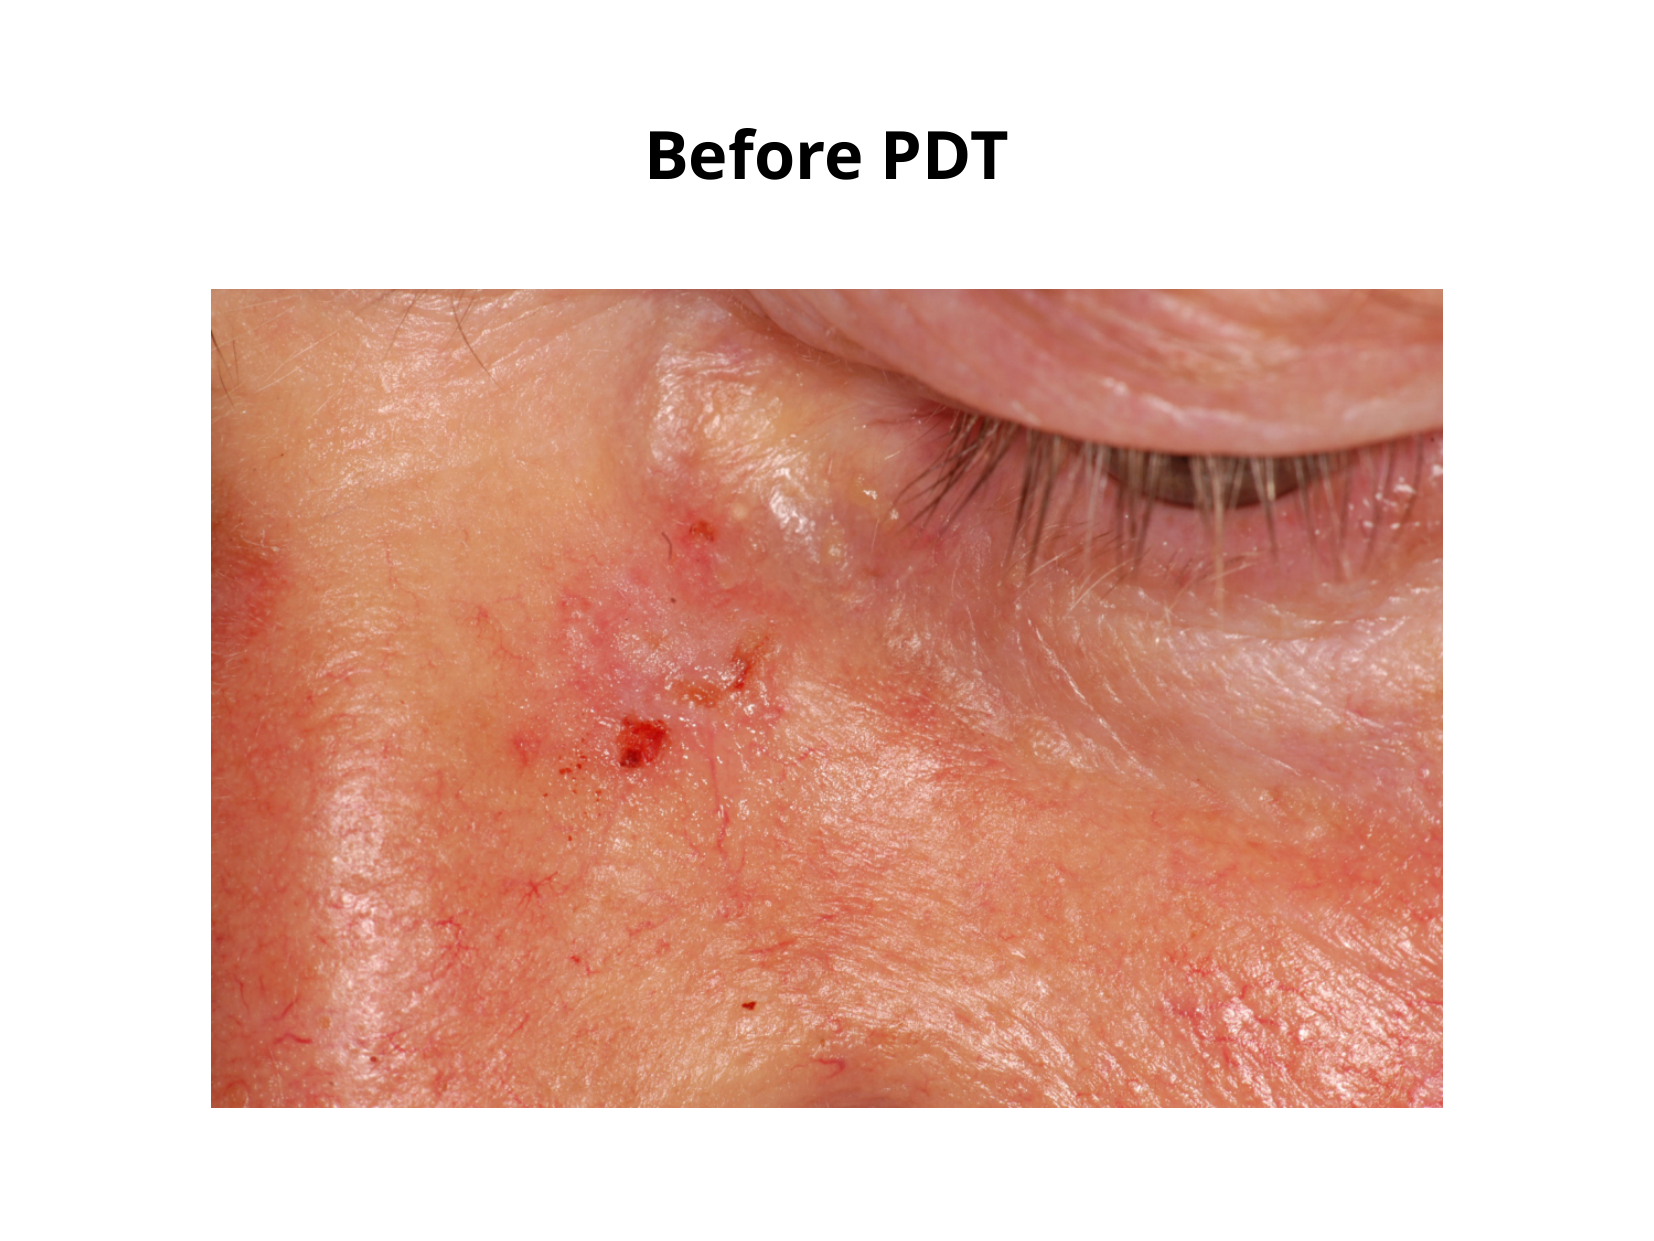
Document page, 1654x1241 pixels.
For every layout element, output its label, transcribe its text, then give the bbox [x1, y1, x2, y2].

picture [211, 289, 1443, 1108]
title Before PDT [82, 49, 1571, 257]
